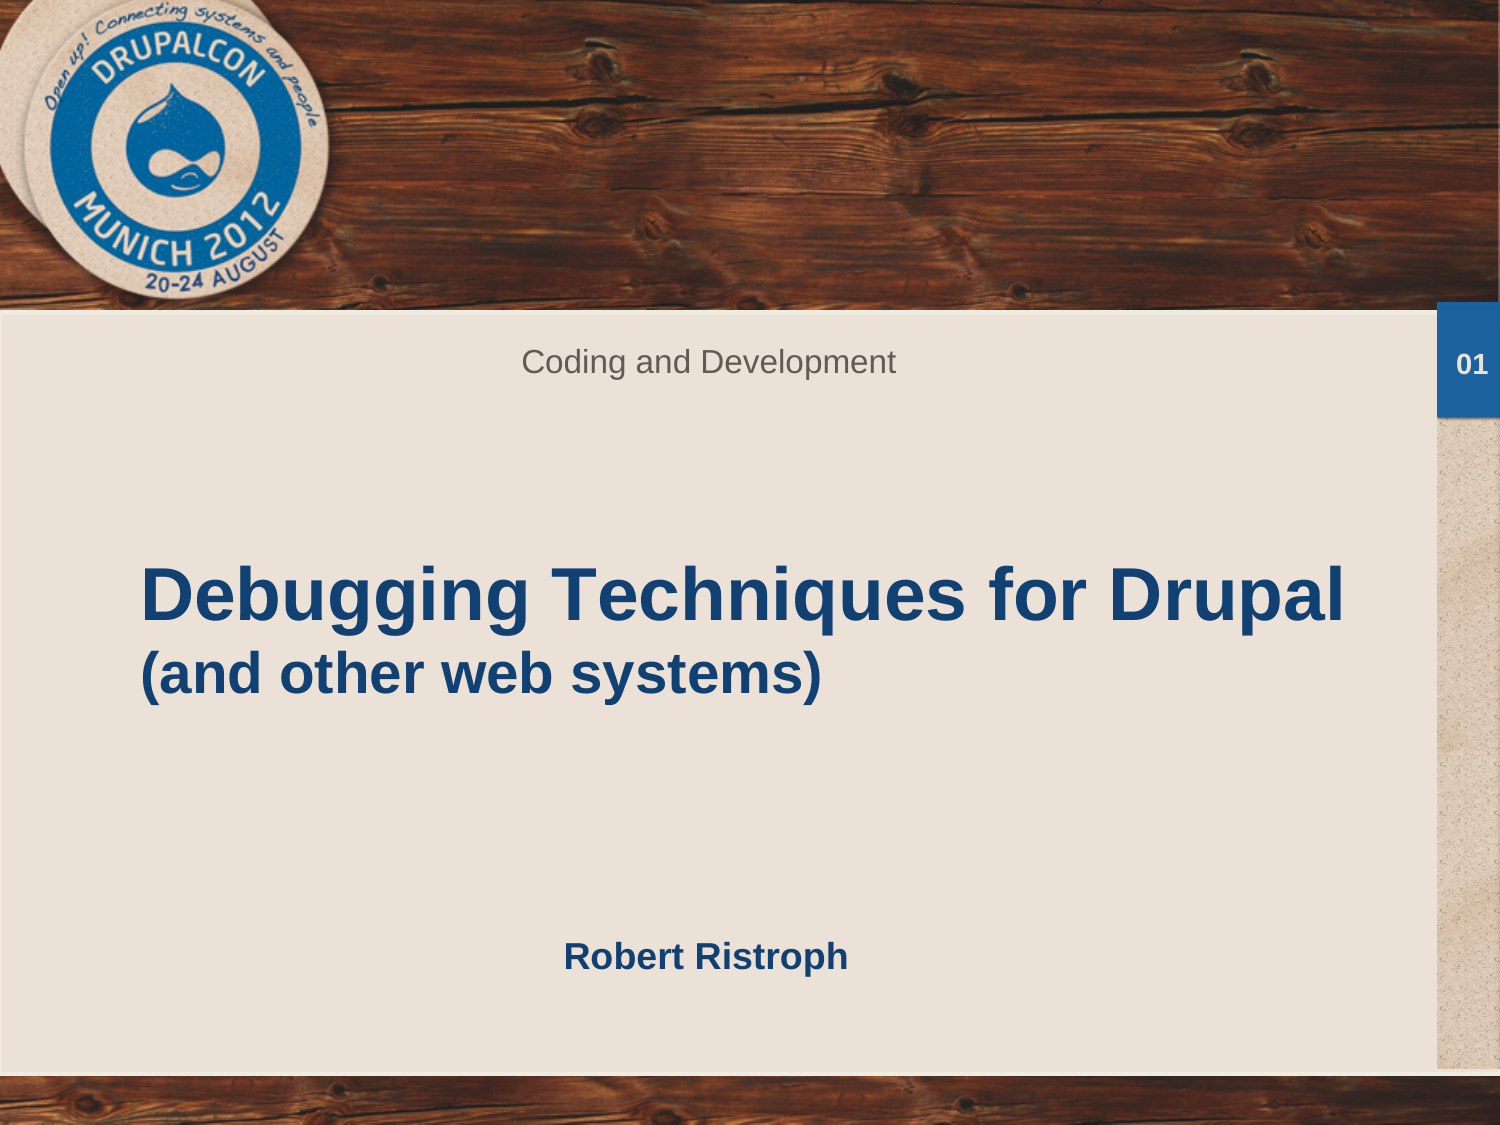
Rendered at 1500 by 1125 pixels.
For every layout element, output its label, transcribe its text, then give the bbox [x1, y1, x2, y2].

text_box Coding and Development [124, 333, 1294, 421]
text_box Debugging Techniques for Drupal (and other web systems) [125, 432, 1375, 819]
text_box 01 [1440, 337, 1500, 400]
picture [0, 1074, 1500, 1125]
picture [0, 0, 1500, 1069]
text_box [0, 312, 1500, 1074]
text_box Robert Ristroph [125, 924, 1288, 1000]
